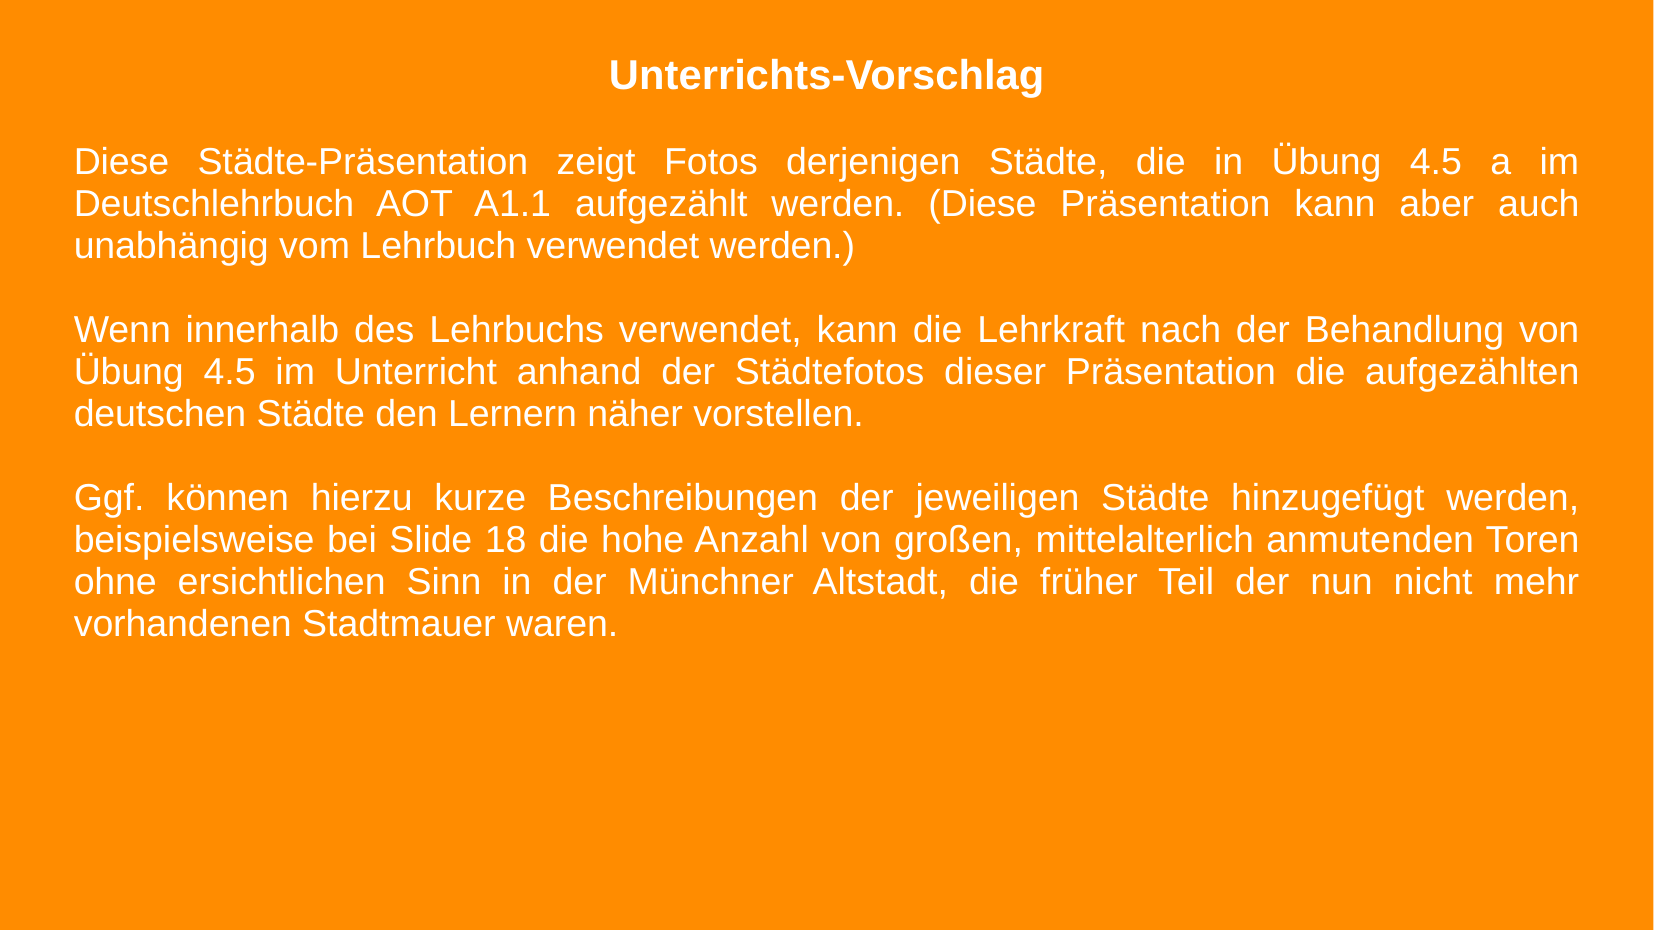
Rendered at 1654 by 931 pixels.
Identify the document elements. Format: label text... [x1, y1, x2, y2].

text_box Unterrichts-Vorschlag Diese Städte-Präsentation zeigt Fotos derjenigen Städte, die in Übung 4.5 a im Deutschlehrbuch AOT A1.1 aufgezählt werden. (Diese Präsentation kann aber auch unabhängig vom Lehrbuch verwendet werden.) Wenn innerhalb des Lehrbuchs verwendet, kann die Lehrkraft nach der Behandlung von Übung 4.5 im Unterricht anhand der Städtefotos dieser Präsentation die aufgezählten deutschen Städte den Lernern näher vorstellen. Ggf. können hierzu kurze Beschreibungen der jeweiligen Städte hinzugefügt werden, beispielsweise bei Slide 18 die hohe Anzahl von großen, mittelalterlich anmutenden Toren ohne ersichtlichen Sinn in der Münchner Altstadt, die früher Teil der nun nicht mehr vorhandenen Stadtmauer waren. [59, 44, 1595, 883]
